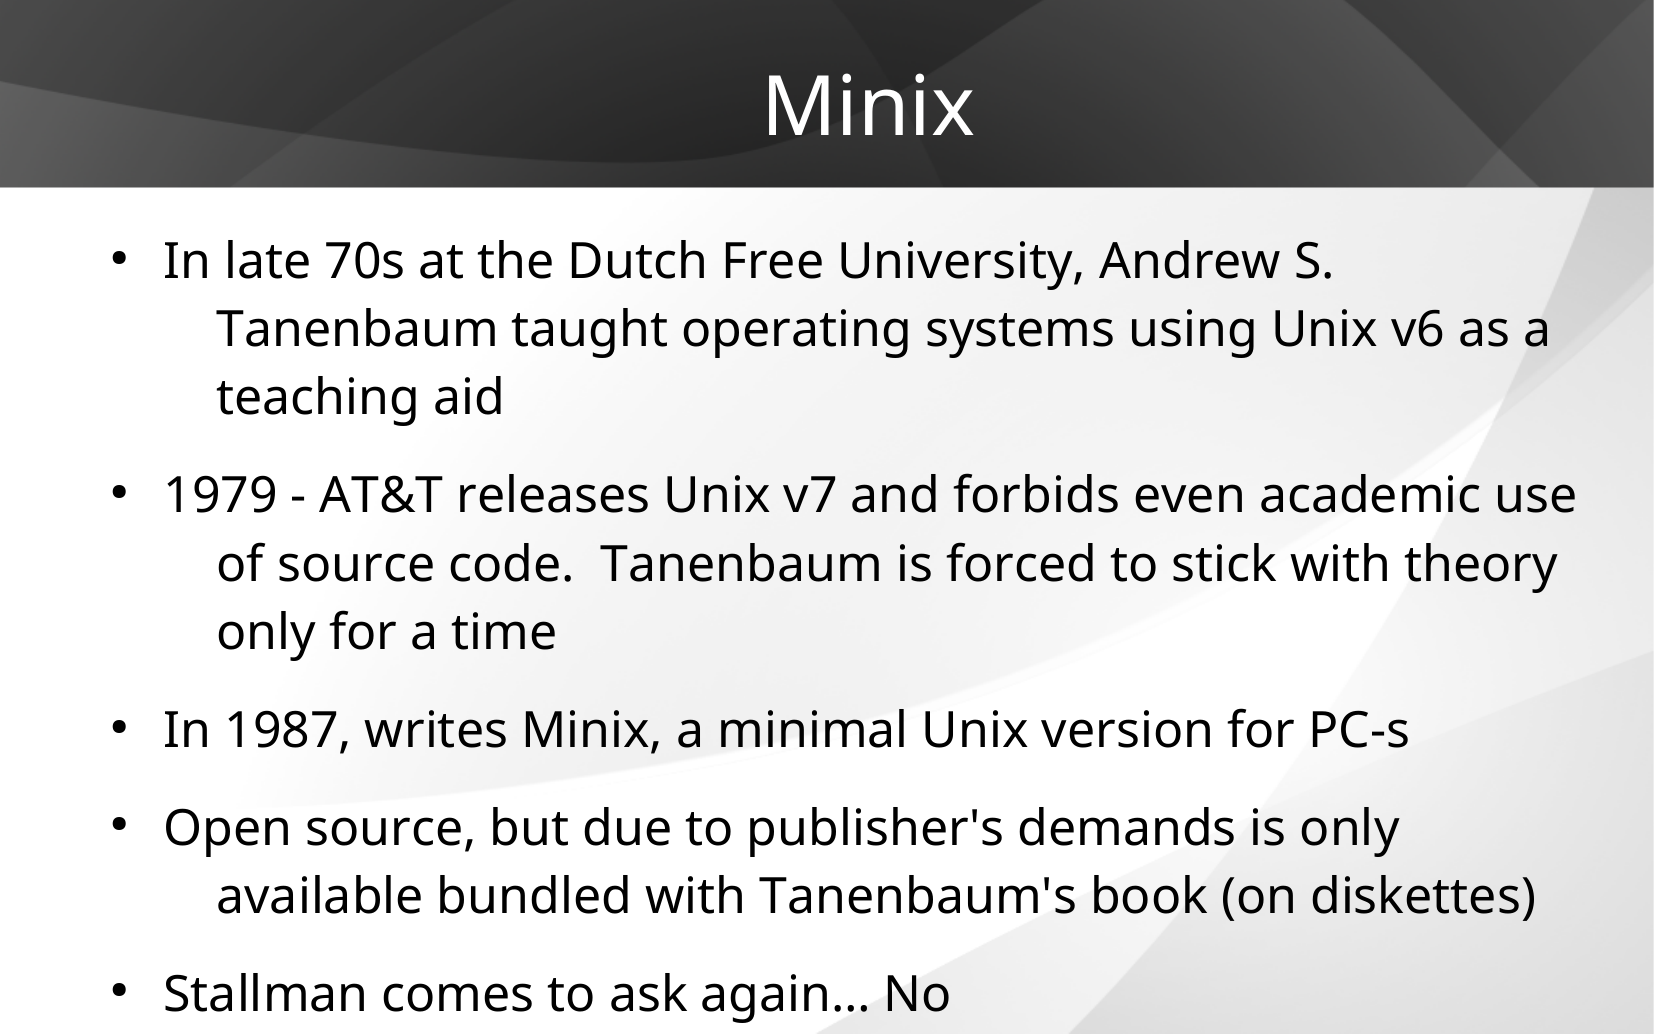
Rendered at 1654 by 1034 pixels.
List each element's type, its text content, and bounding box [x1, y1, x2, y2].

title Minix [124, 0, 1613, 208]
picture [0, 0, 1654, 1034]
list In late 70s at the Dutch Free University, Andrew S. Tanenbaum taught operating systems using Unix v6 as a teaching aid 1979 - AT&T releases Unix v7 and forbids even academic use of source code. Tanenbaum is forced to stick with theory only for a time In 1987, writes Minix, a minimal Unix version for PC-s Open source, but due to publisher's demands is only available bundled with Tanenbaum's book (on diskettes) Stallman comes to ask again… No [75, 225, 1613, 1013]
